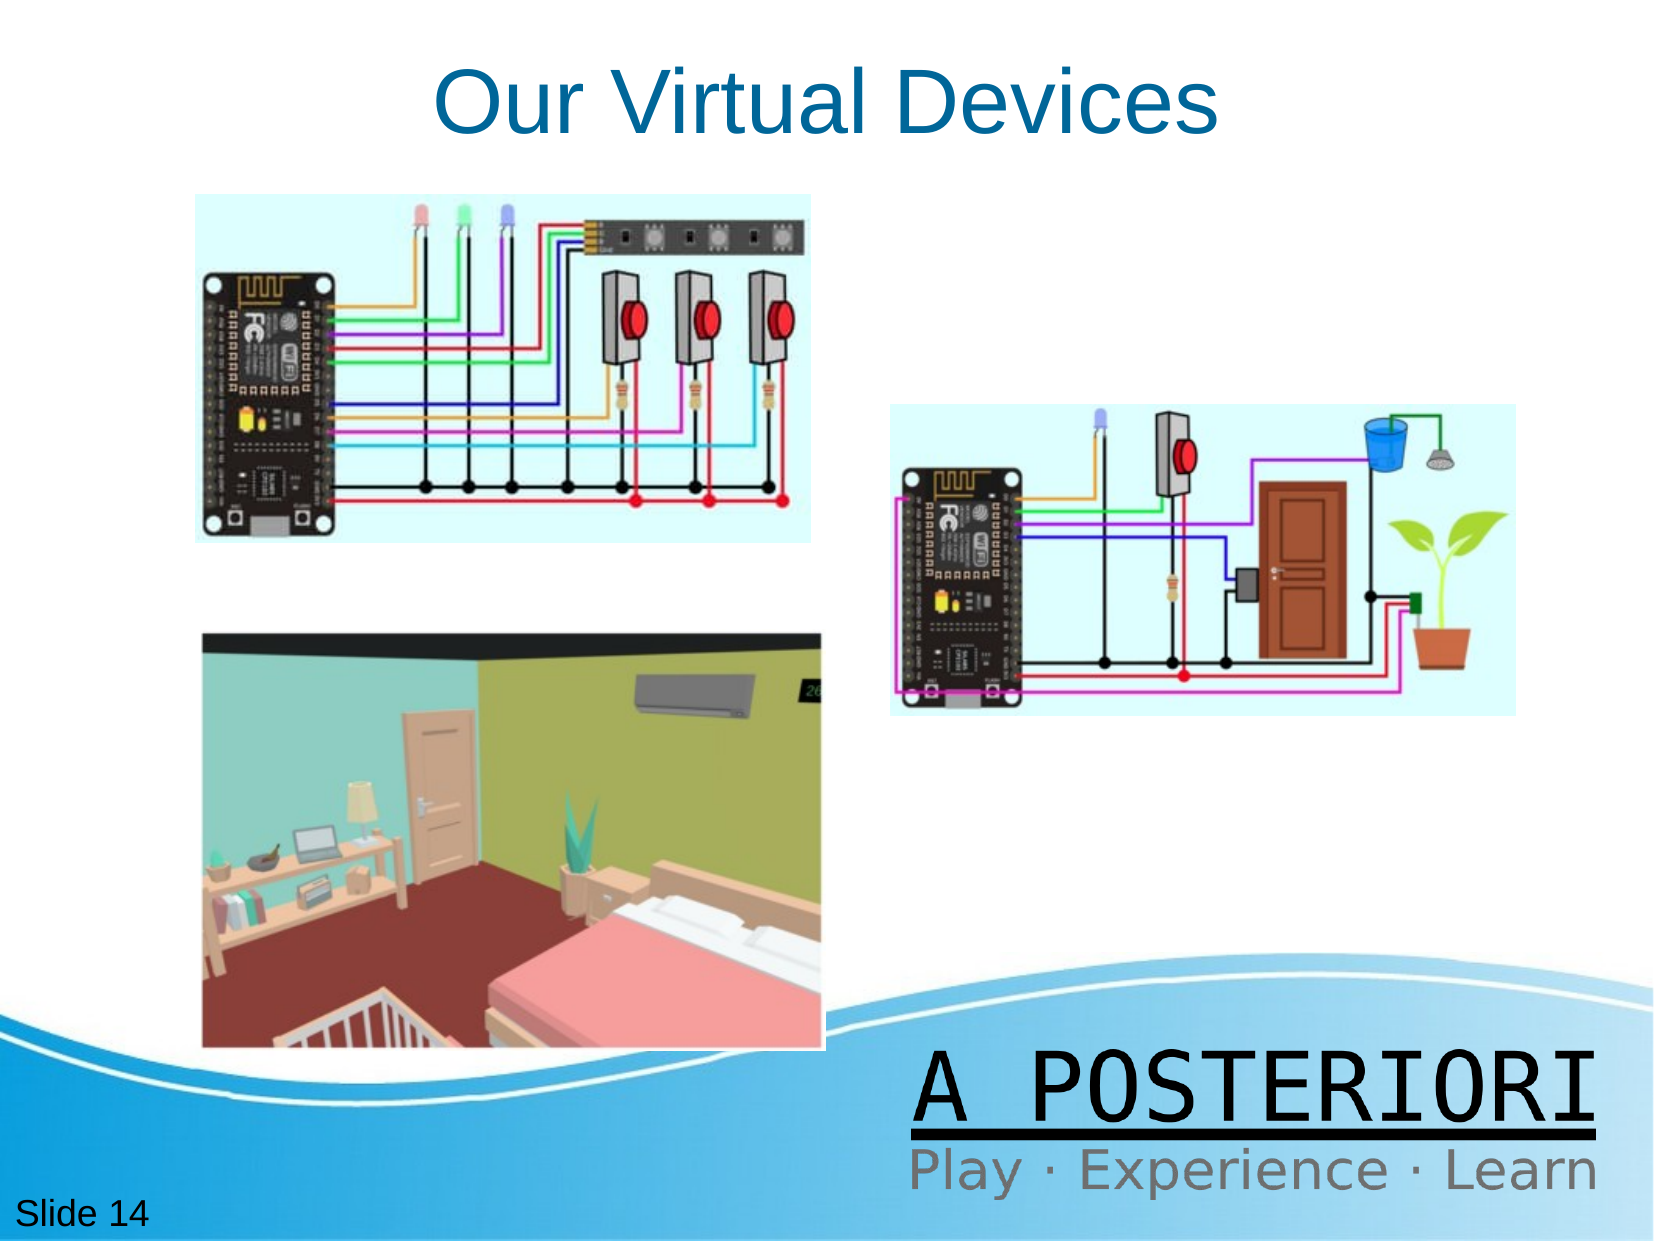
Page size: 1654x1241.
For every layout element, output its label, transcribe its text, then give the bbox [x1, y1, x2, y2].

picture [0, 629, 1654, 1241]
title Our Virtual Devices [82, 49, 1571, 155]
picture [890, 404, 1516, 716]
picture [195, 194, 811, 543]
